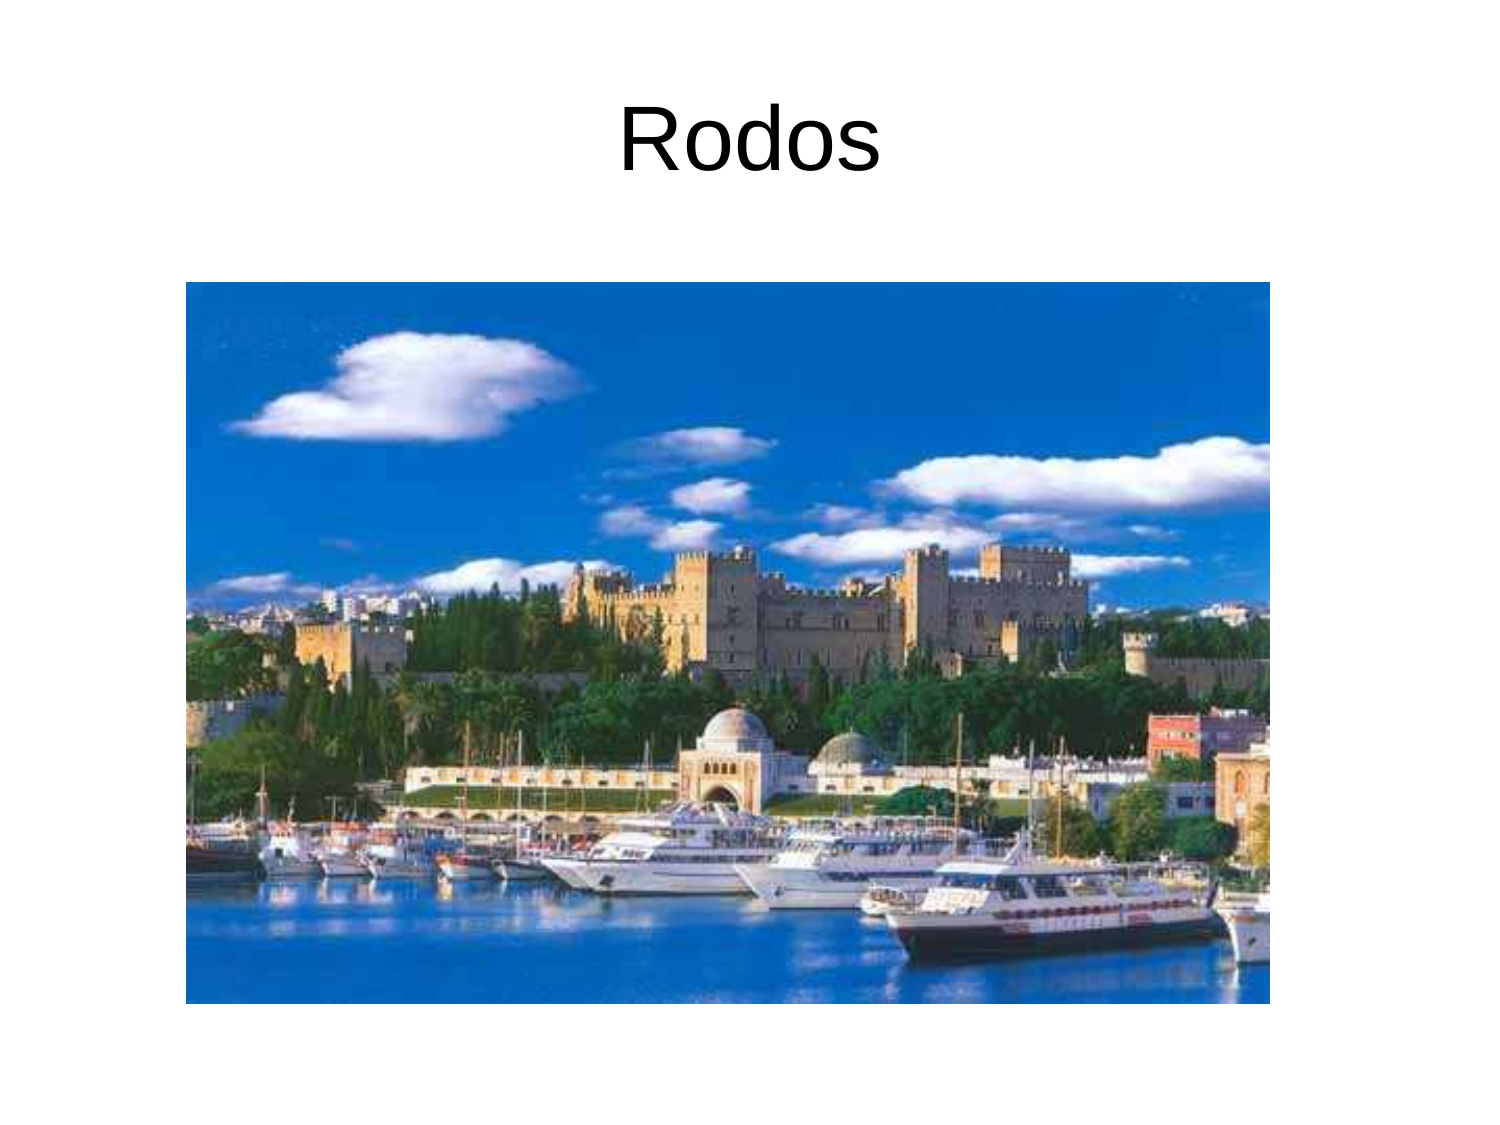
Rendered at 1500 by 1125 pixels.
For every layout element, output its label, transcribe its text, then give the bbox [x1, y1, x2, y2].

picture [186, 282, 1270, 1004]
title Rodos [75, 20, 1425, 257]
